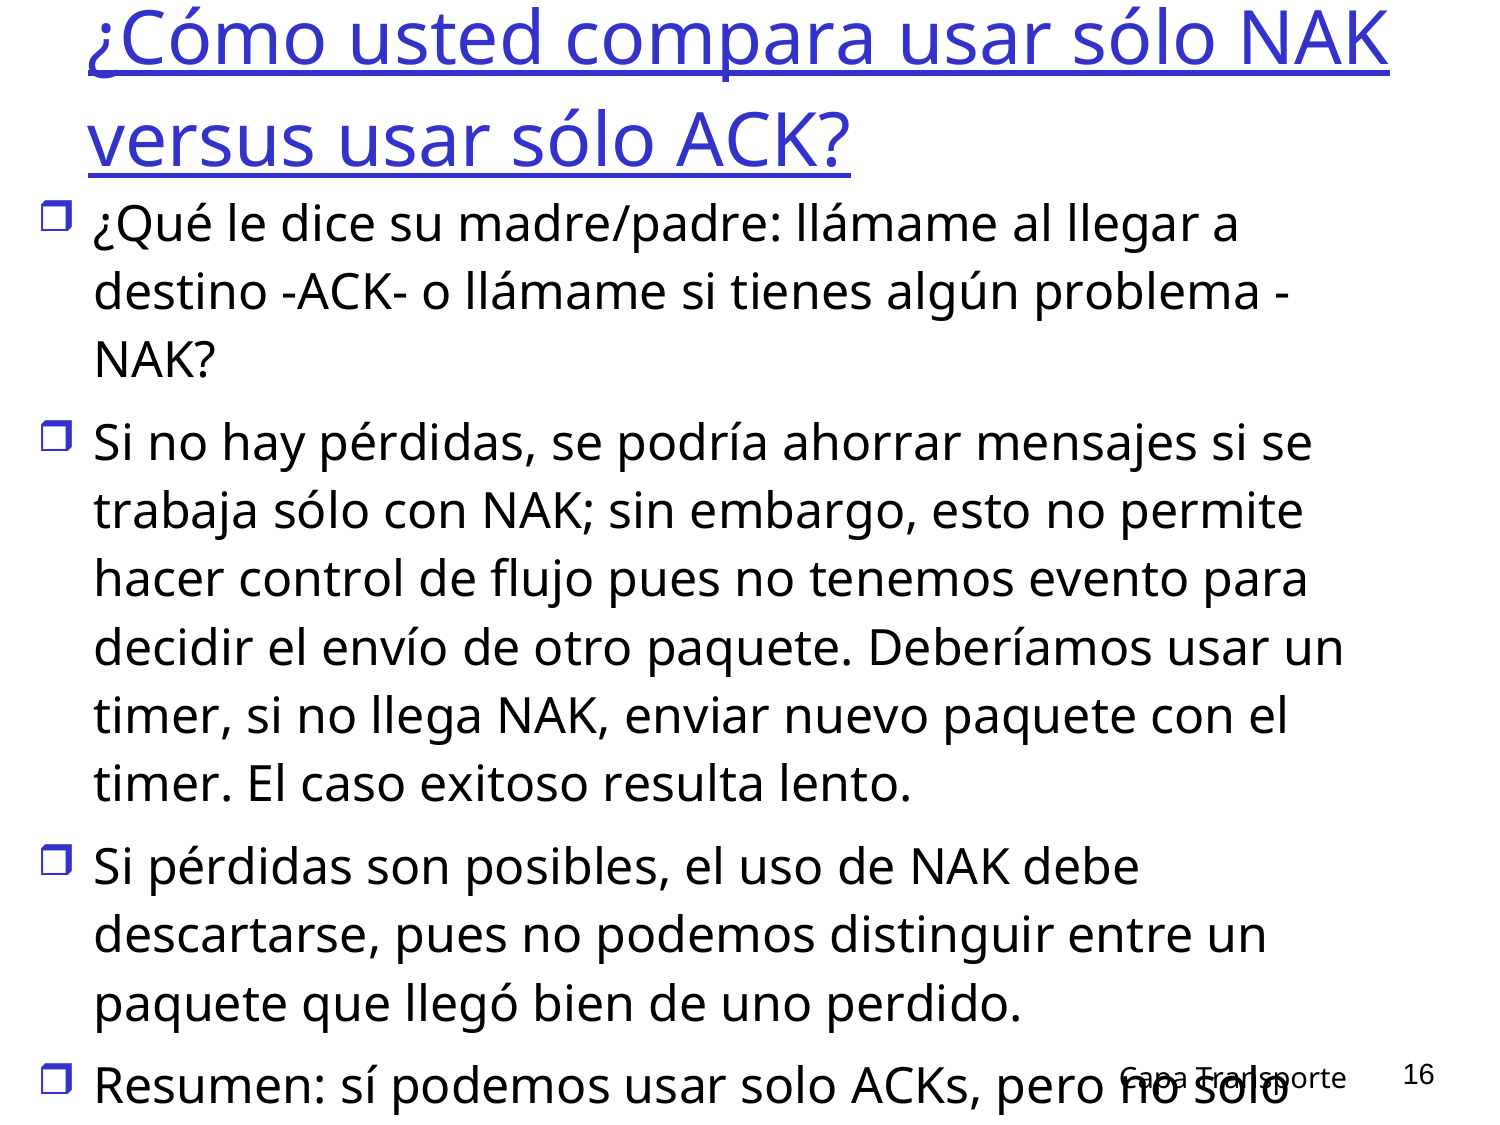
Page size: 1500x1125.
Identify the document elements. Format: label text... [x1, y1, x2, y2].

title ¿Cómo usted compara usar sólo NAK versus usar sólo ACK? [87, 0, 1463, 175]
list ¿Qué le dice su madre/padre: llámame al llegar a destino -ACK- o llámame si tienes algún problema -NAK? Si no hay pérdidas, se podría ahorrar mensajes si se trabaja sólo con NAK; sin embargo, esto no permite hacer control de flujo pues no tenemos evento para decidir el envío de otro paquete. Deberíamos usar un timer, si no llega NAK, enviar nuevo paquete con el timer. El caso exitoso resulta lento. Si pérdidas son posibles, el uso de NAK debe descartarse, pues no podemos distinguir entre un paquete que llegó bien de uno perdido. Resumen: sí podemos usar solo ACKs, pero no solo NAKs. [37, 187, 1388, 1109]
